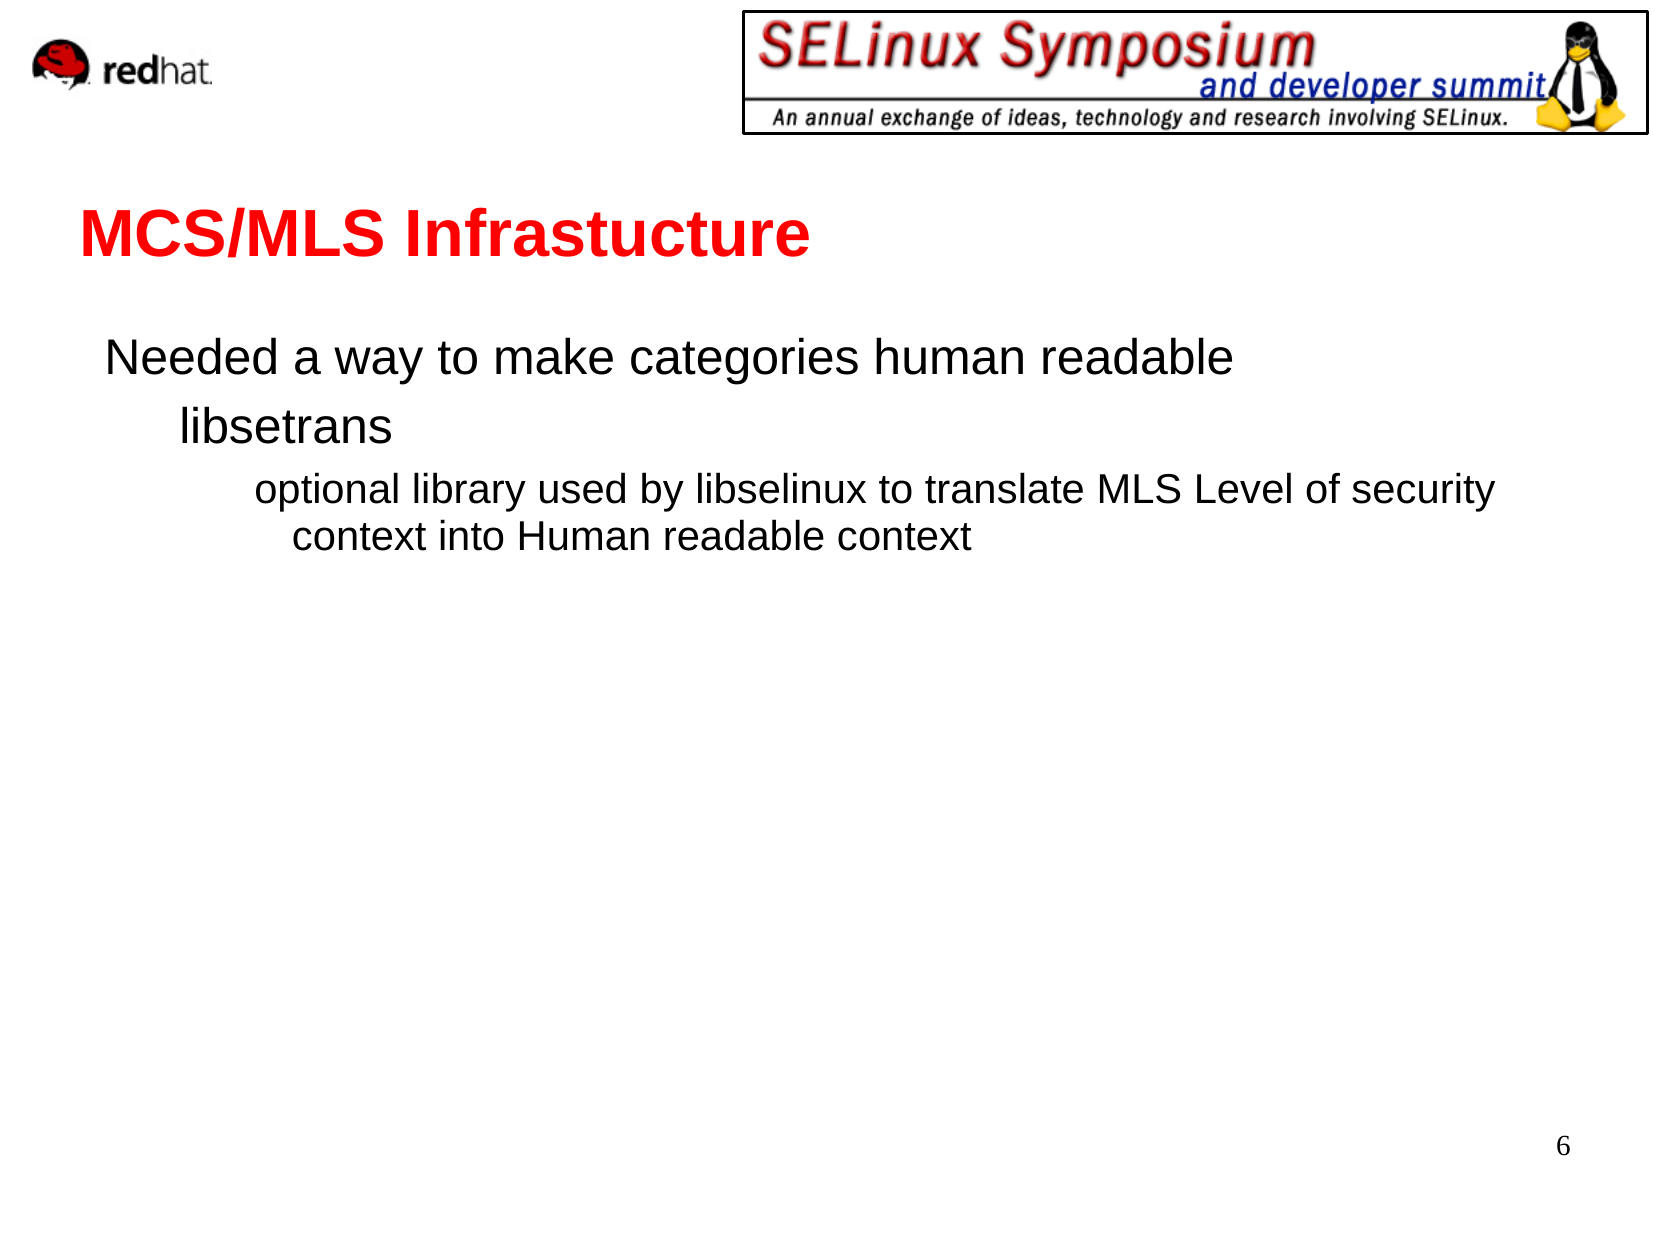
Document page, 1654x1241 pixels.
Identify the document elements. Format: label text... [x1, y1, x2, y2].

title MCS/MLS Infrastucture [79, 159, 1485, 308]
picture [31, 37, 212, 98]
picture [745, 13, 1646, 132]
list Needed a way to make categories human readable libsetrans optional library used by libselinux to translate MLS Level of security context into Human readable context [104, 329, 1516, 1062]
